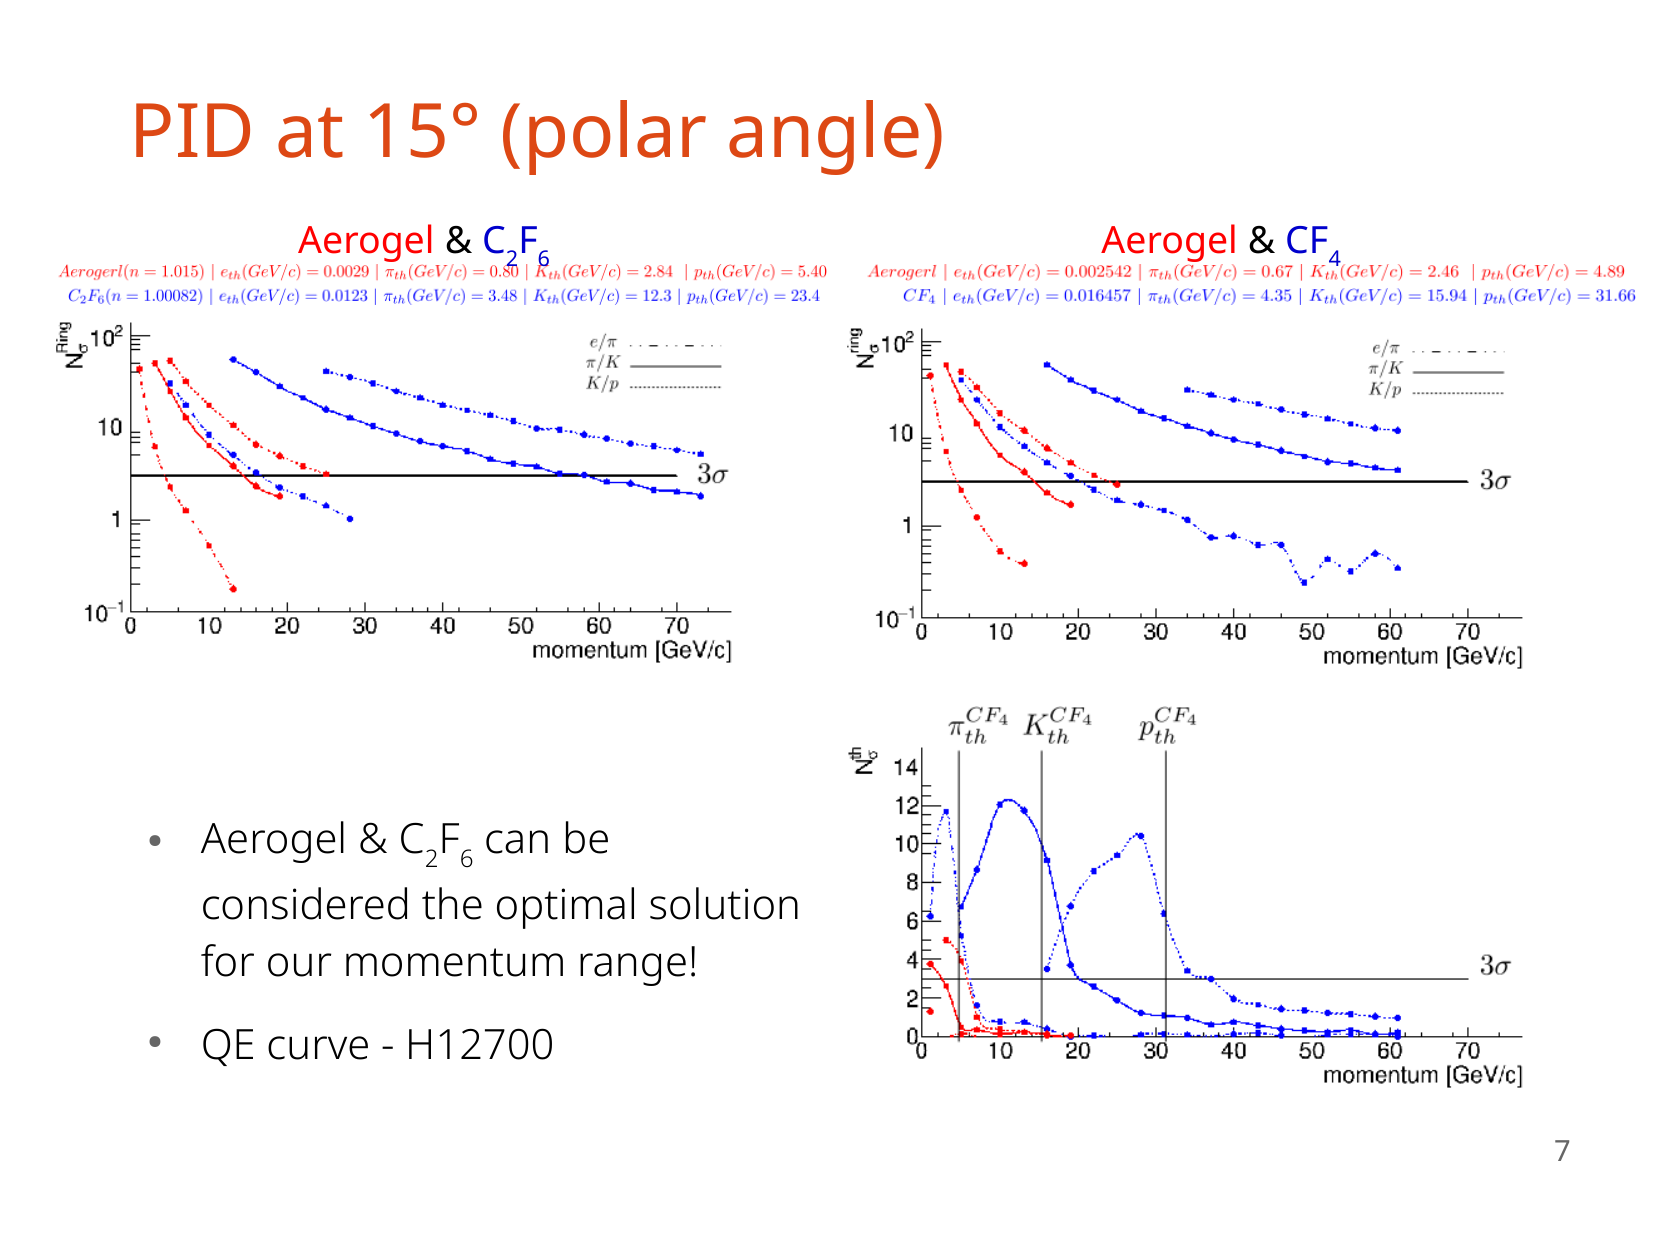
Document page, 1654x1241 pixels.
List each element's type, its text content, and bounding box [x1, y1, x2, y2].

text_box Aerogel & CF4 [1086, 206, 1350, 274]
list Aerogel & C2F6 can be considered the optimal solution for our momentum range! QE curve - H12700 [129, 726, 808, 1068]
picture [10, 264, 1636, 680]
picture [801, 705, 1629, 1099]
title PID at 15° (polar angle) [129, 64, 1518, 192]
text_box Aerogel & C2F6 [283, 206, 559, 274]
